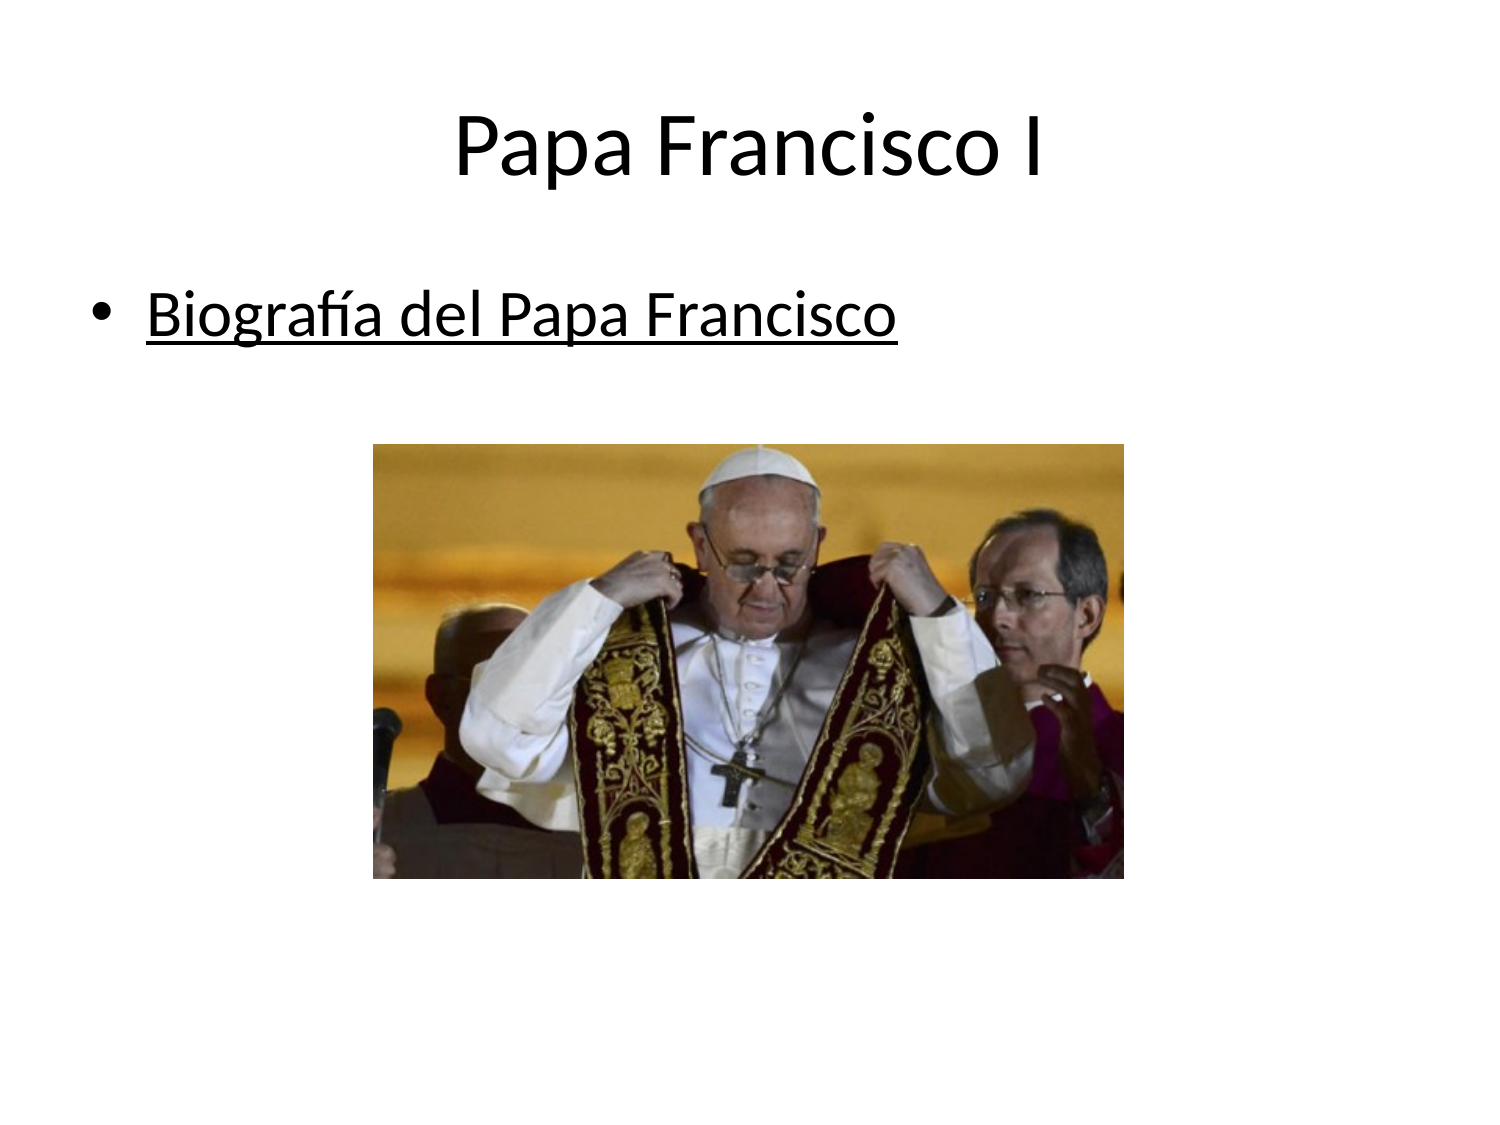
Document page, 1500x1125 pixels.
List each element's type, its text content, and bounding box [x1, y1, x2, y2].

list Biografía del Papa Francisco [75, 262, 1426, 1005]
picture [373, 444, 1124, 879]
title Papa Francisco I [75, 45, 1426, 233]
